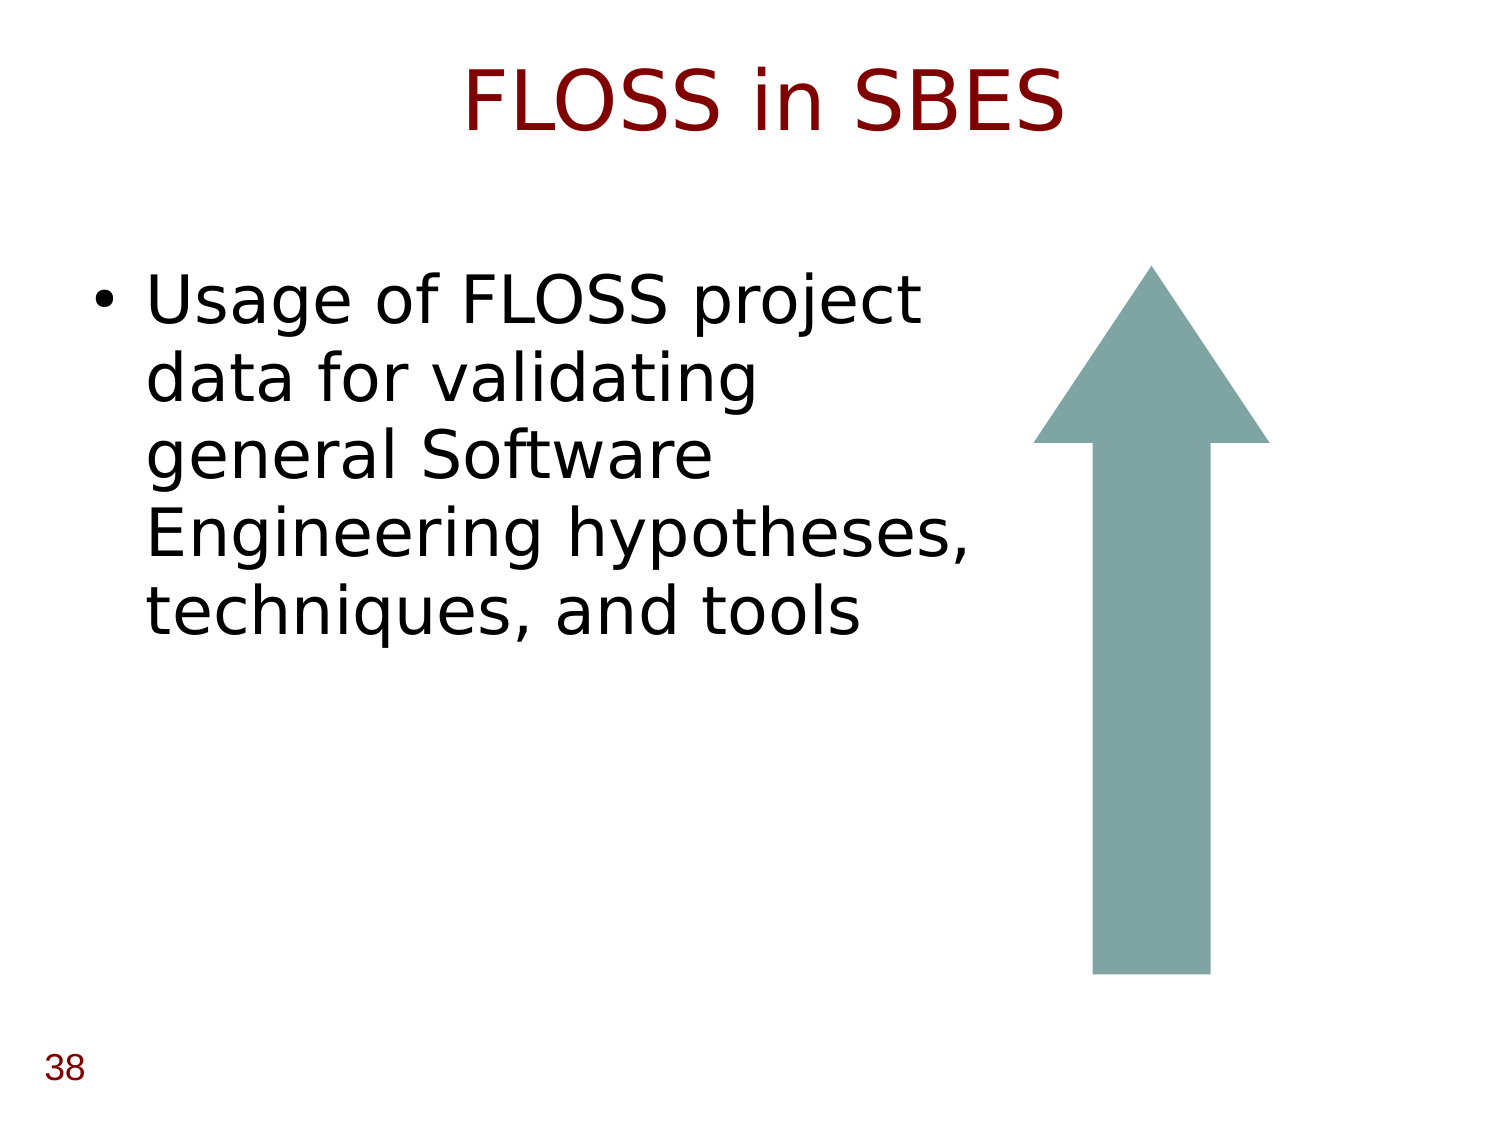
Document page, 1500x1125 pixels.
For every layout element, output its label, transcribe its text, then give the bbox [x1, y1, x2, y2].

title FLOSS in SBES [70, 27, 1459, 178]
list Usage of FLOSS project data for validating general Software Engineering hypotheses, techniques, and tools [75, 261, 1004, 1004]
text_box [1033, 265, 1270, 975]
